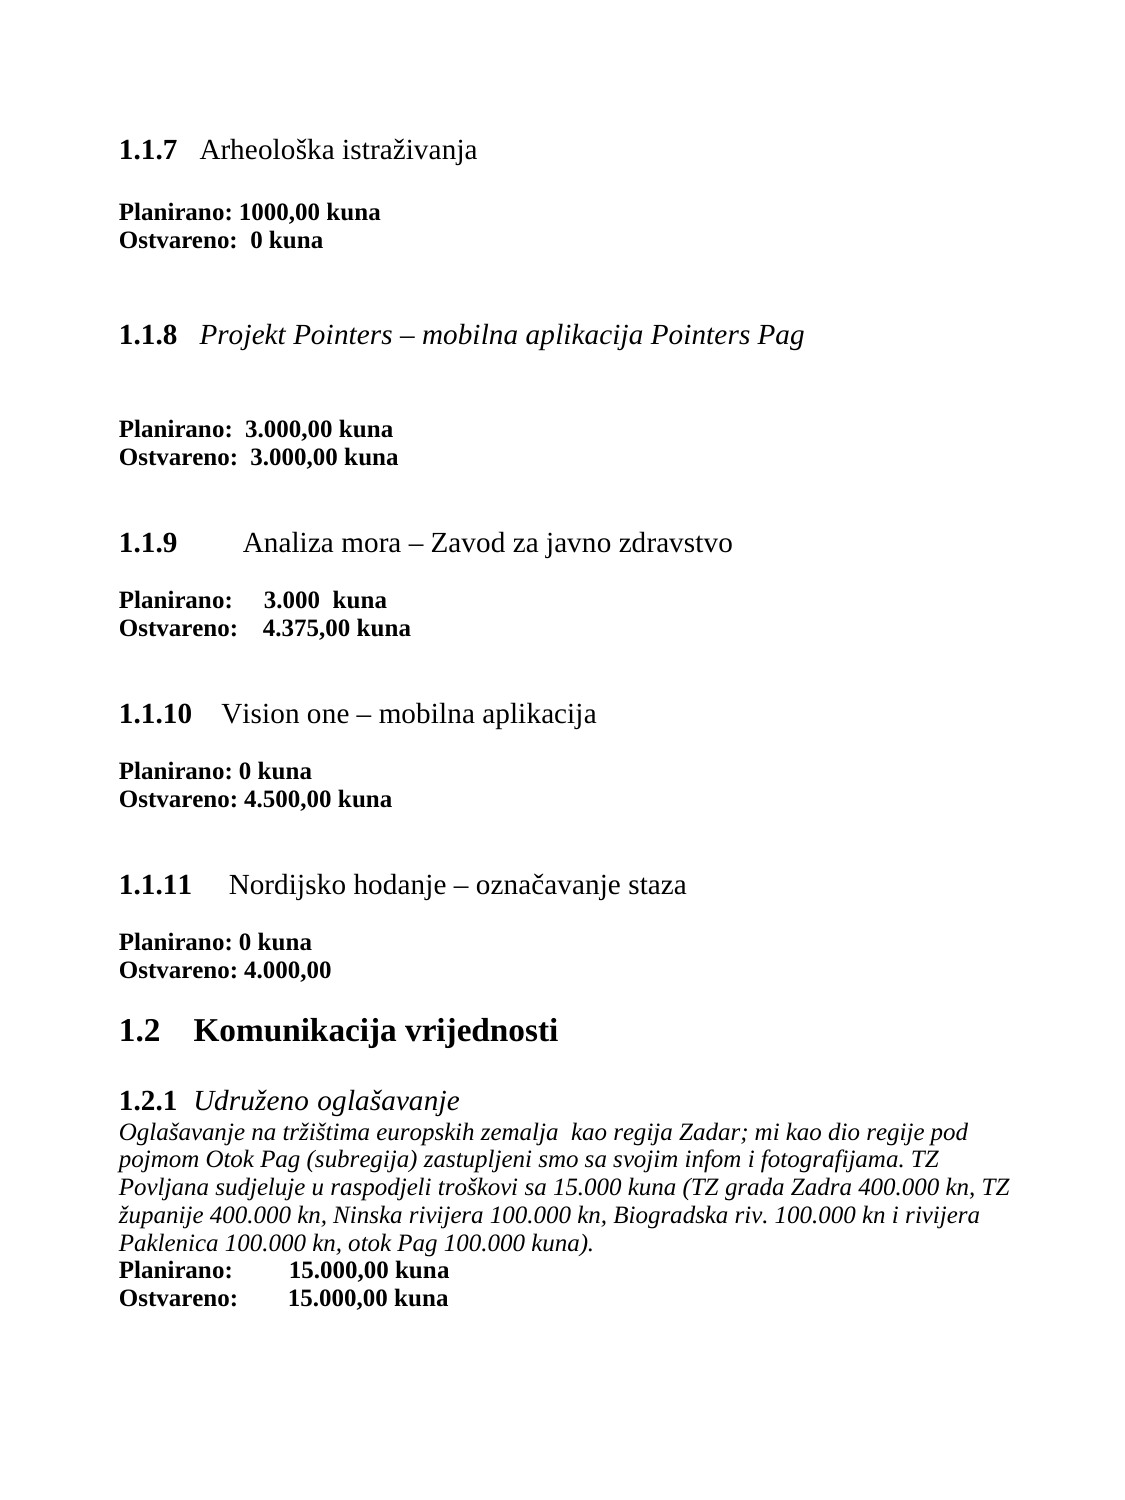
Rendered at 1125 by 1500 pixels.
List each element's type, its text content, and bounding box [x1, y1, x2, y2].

text_box 1.1.7 Arheološka istraživanja Planirano: 1000,00 kuna Ostvareno: 0 kuna 1.1.8 Projekt Pointers – mobilna aplikacija Pointers Pag Planirano: 3.000,00 kuna Ostvareno: 3.000,00 kuna 1.1.9 Analiza mora – Zavod za javno zdravstvo Planirano: 3.000 kuna Ostvareno: 4.375,00 kuna 1.1.10 Vision one – mobilna aplikacija Planirano: 0 kuna Ostvareno: 4.500,00 kuna 1.1.11 Nordijsko hodanje – označavanje staza Planirano: 0 kuna Ostvareno: 4.000,00 1.2 Komunikacija vrijednosti 1.2.1 Udruženo oglašavanje Oglašavanje na tržištima europskih zemalja kao regija Zadar; mi kao dio regije pod pojmom Otok Pag (subregija) zastupljeni smo sa svojim infom i fotografijama. TZ Povljana sudjeluje u raspodjeli troškovi sa 15.000 kuna (TZ grada Zadra 400.000 kn, TZ županije 400.000 kn, Ninska rivijera 100.000 kn, Biogradska riv. 100.000 kn i rivijera Paklenica 100.000 kn, otok Pag 100.000 kuna). Planirano: 15.000,00 kuna Ostvareno: 15.000,00 kuna [104, 126, 1044, 1500]
